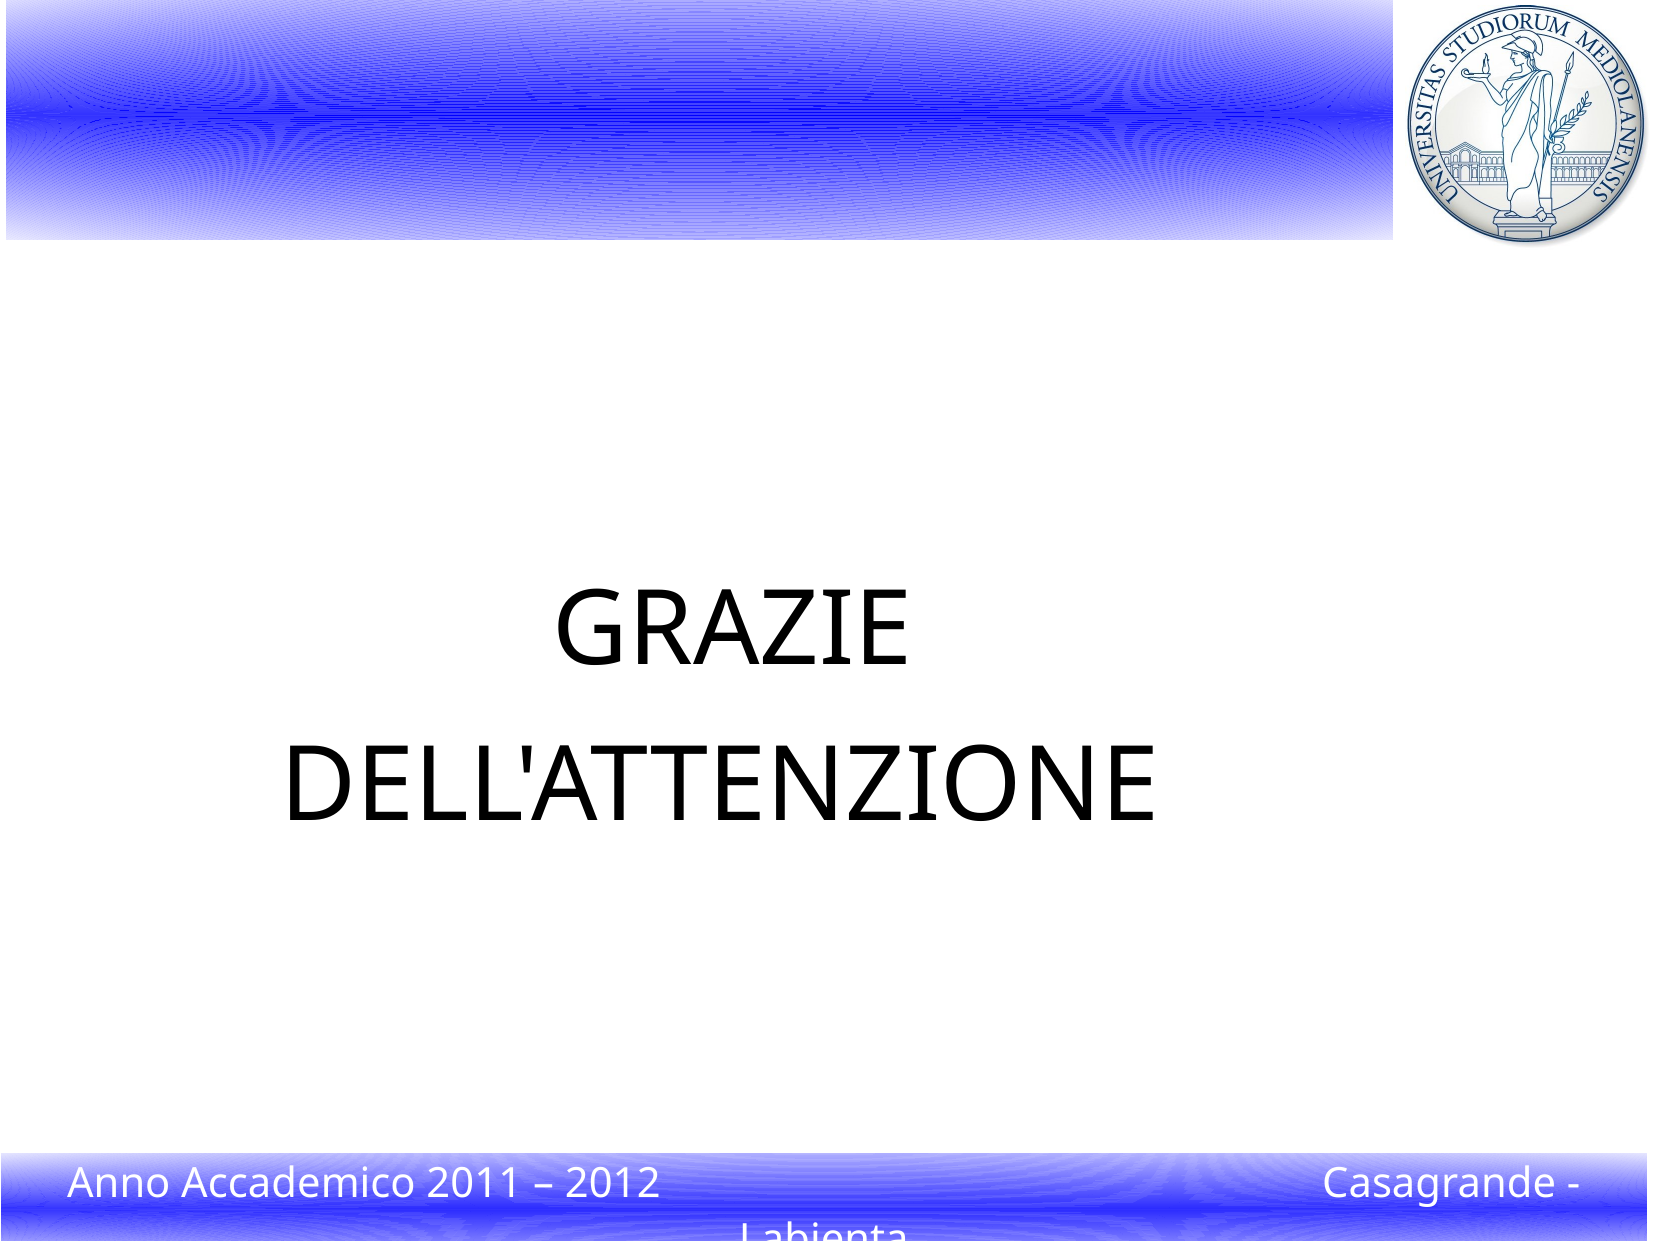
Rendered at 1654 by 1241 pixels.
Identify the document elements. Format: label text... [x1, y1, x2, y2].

title Anno Accademico 2011 – 2012 Casagrande - Labienta [0, 1185, 1648, 1233]
picture [1405, 5, 1651, 250]
title [5, 11, 1394, 219]
text_box GRAZIE DELL'ATTENZIONE [265, 531, 1376, 863]
